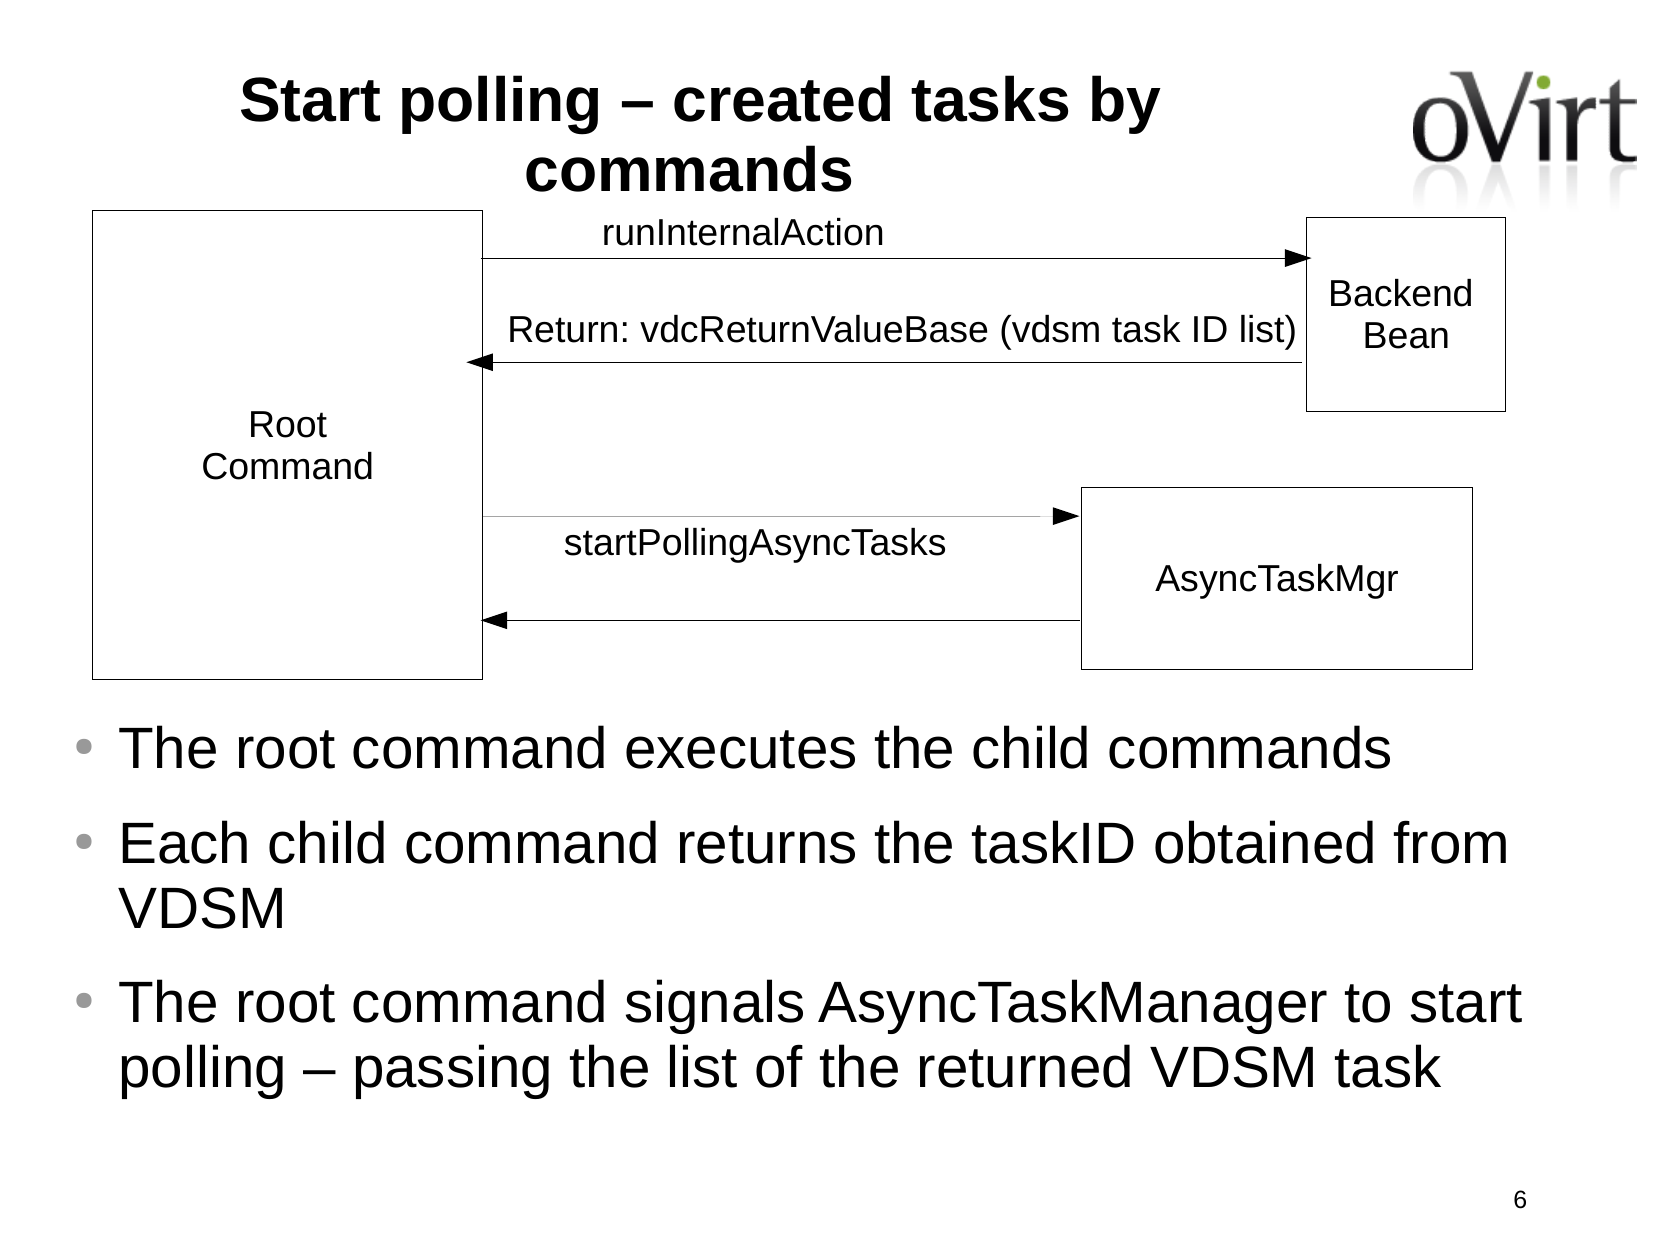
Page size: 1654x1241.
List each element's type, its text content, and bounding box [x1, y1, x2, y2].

text_box Root Command [92, 210, 483, 680]
text_box Return: vdcReturnValueBase (vdsm task ID list) [492, 300, 1313, 358]
title Start polling – created tasks by commands [79, 40, 1300, 229]
text_box runInternalAction [587, 203, 900, 261]
picture [1413, 63, 1637, 212]
text_box AsyncTaskMgr [1081, 487, 1473, 670]
list The root command executes the child commands Each child command returns the taskID obtained from VDSM The root command signals AsyncTaskManager to start polling – passing the list of the returned VDSM task [58, 715, 1547, 1181]
text_box Backend Bean [1306, 217, 1506, 412]
text_box startPollingAsyncTasks [549, 513, 962, 571]
